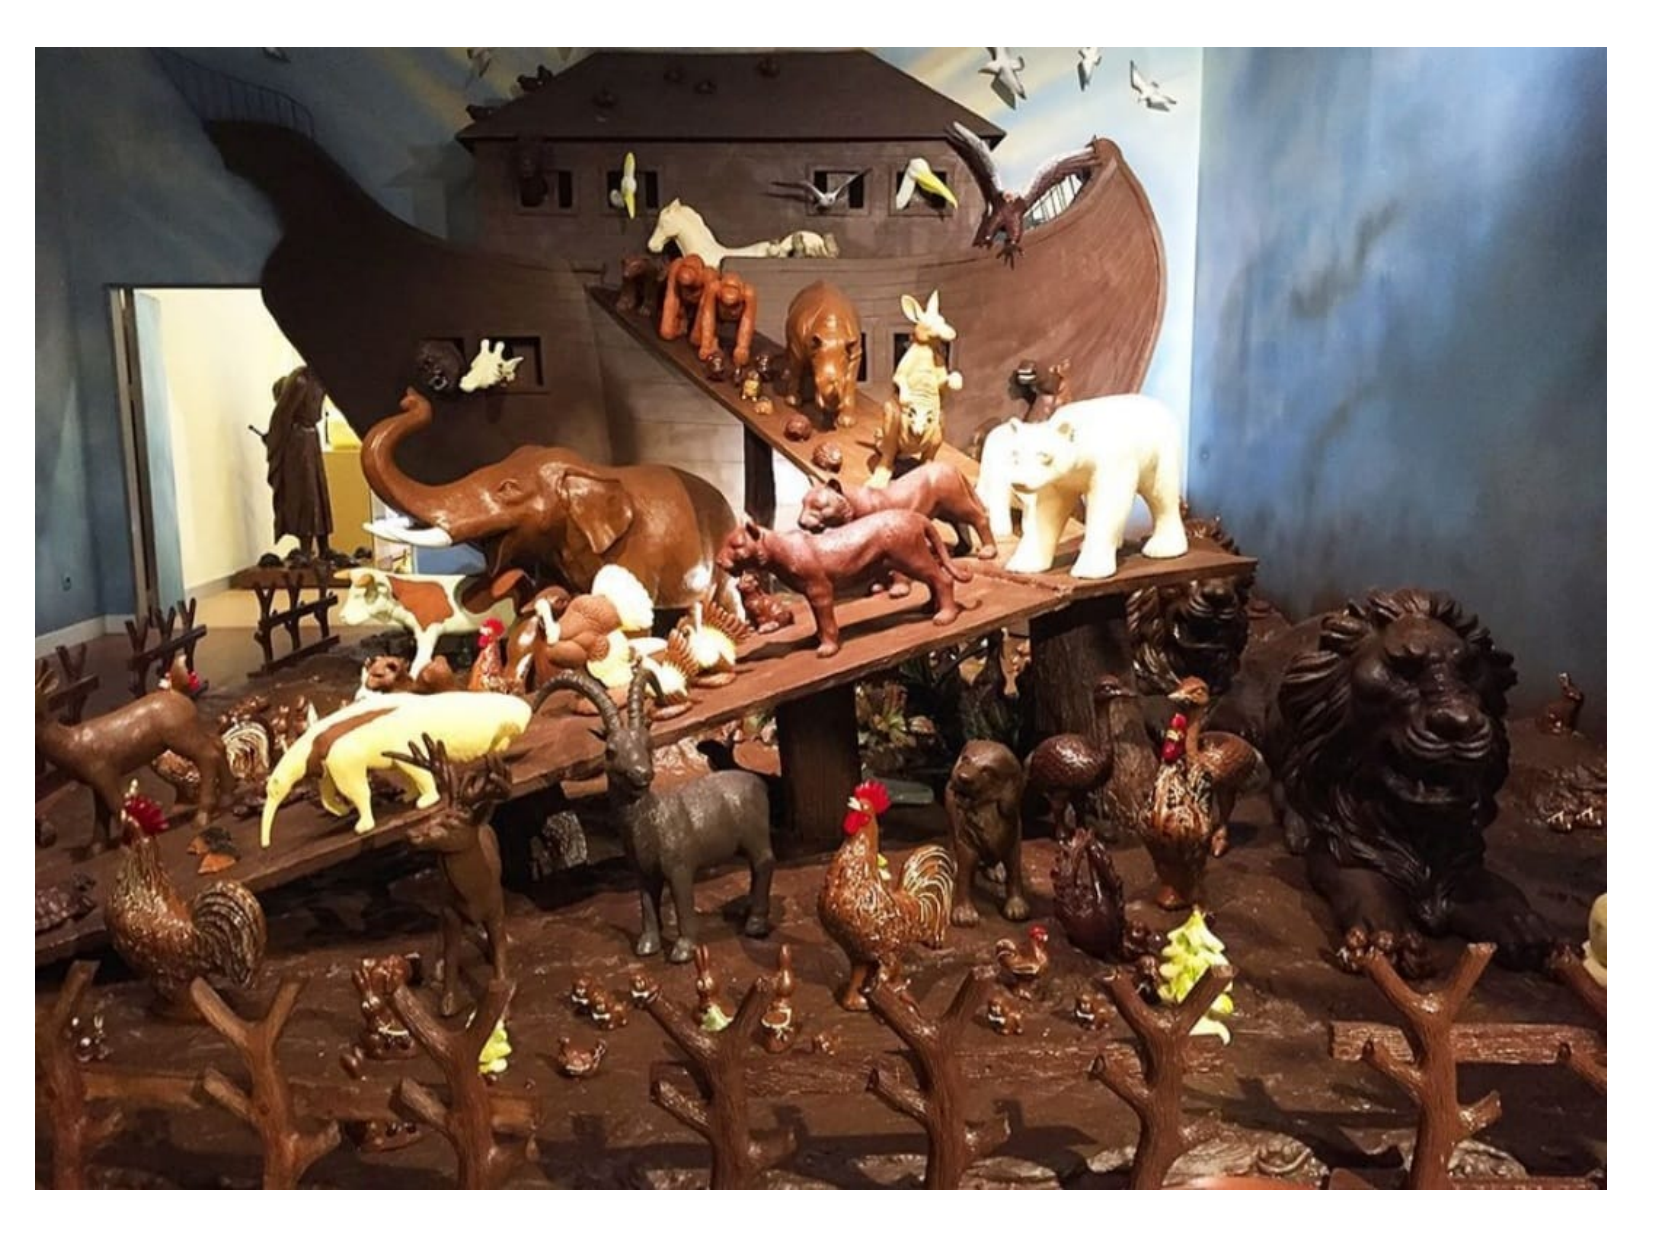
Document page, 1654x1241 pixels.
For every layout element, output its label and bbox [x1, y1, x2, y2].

picture [35, 47, 1607, 1190]
